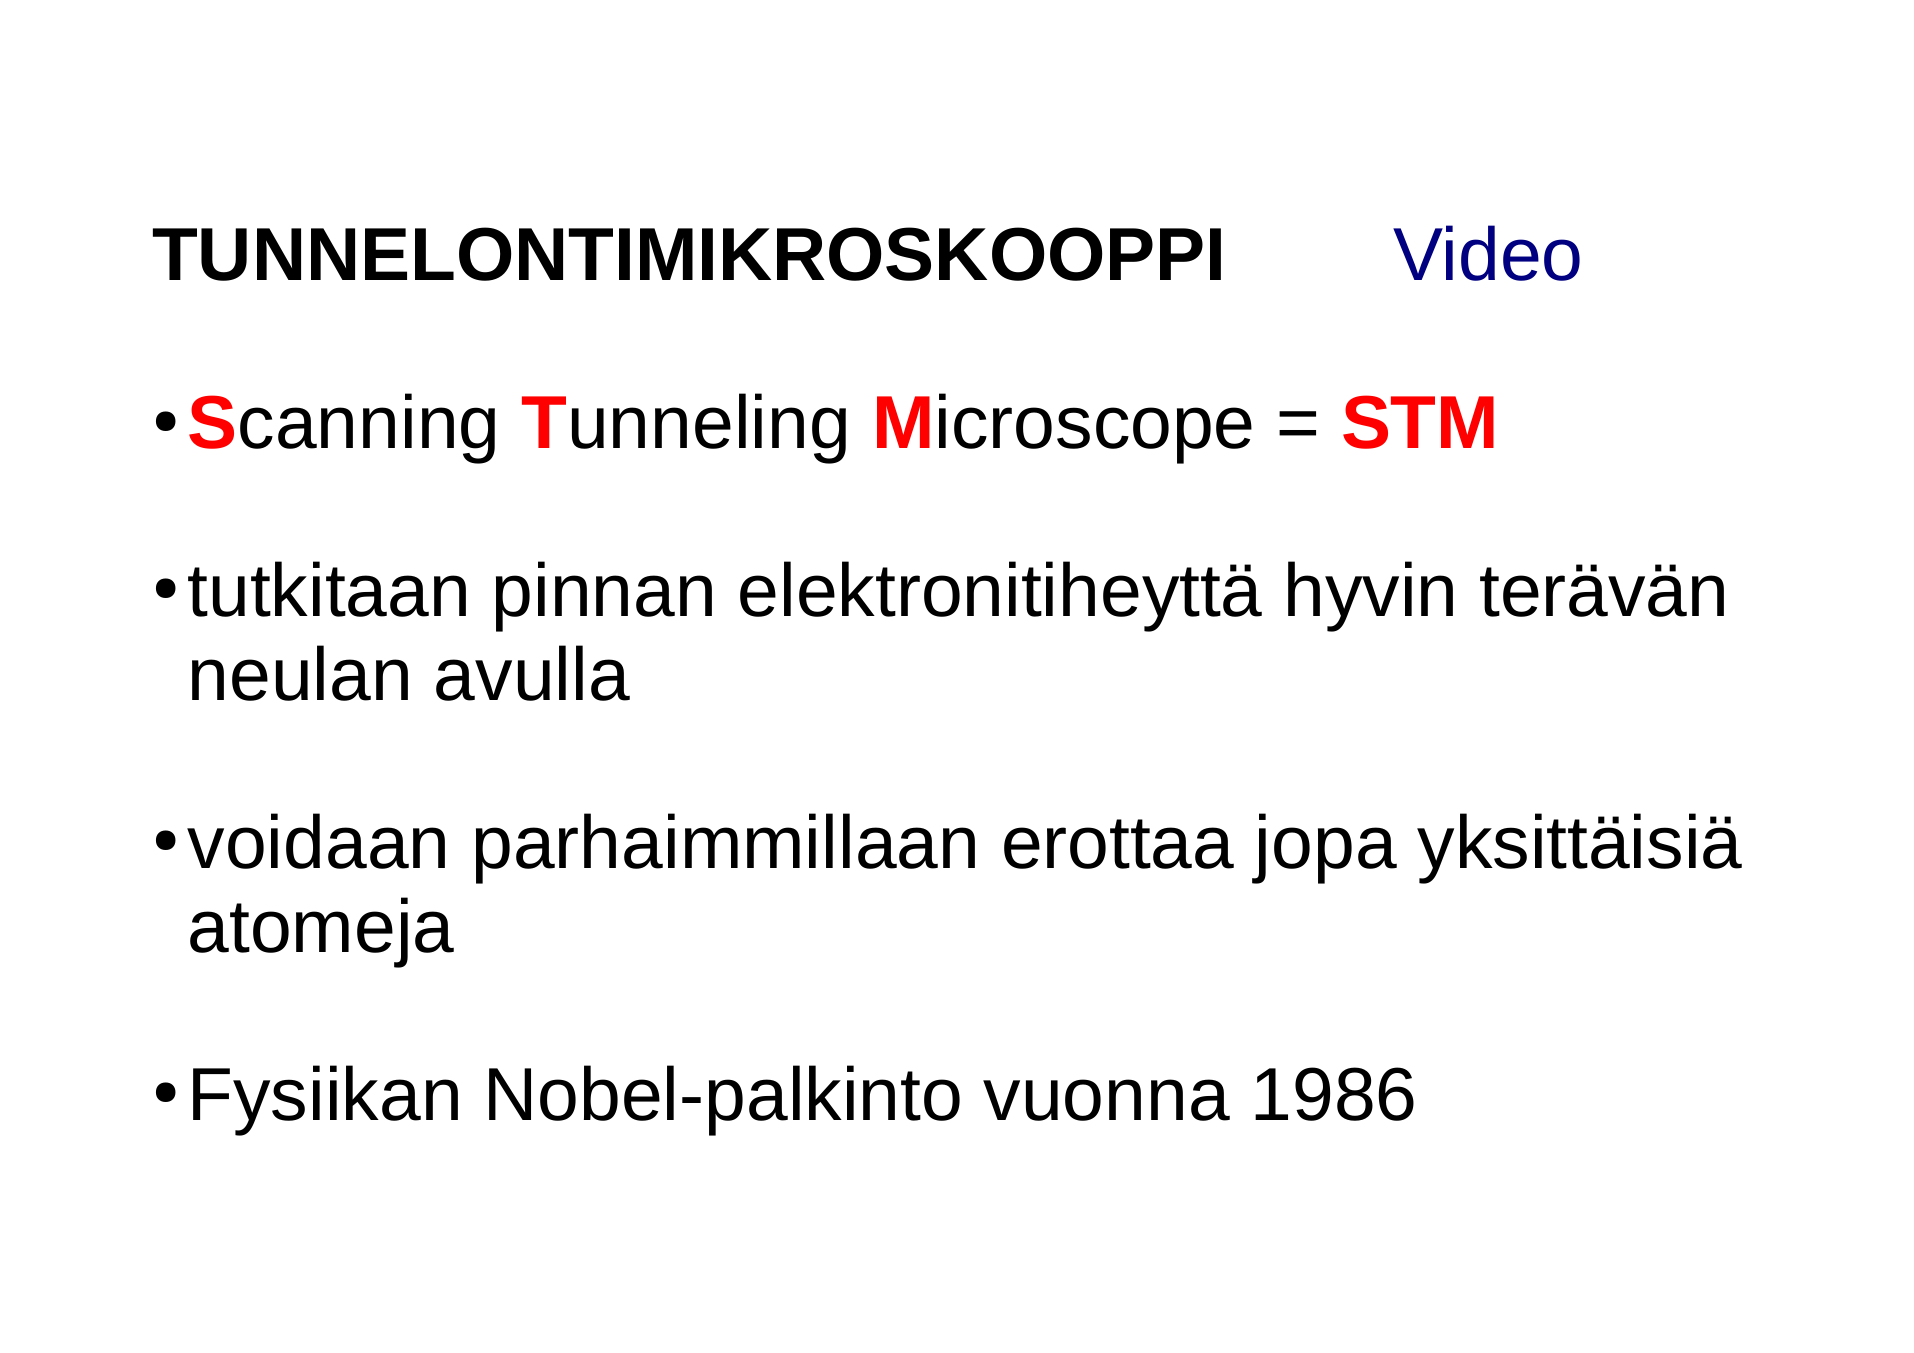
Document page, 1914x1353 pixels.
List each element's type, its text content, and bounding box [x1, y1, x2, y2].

text_box TUNNELONTIMIKROSKOOPPI Video Scanning Tunneling Microscope = STM tutkitaan pinnan elektronitiheyttä hyvin terävän neulan avulla voidaan parhaimmillaan erottaa jopa yksittäisiä atomeja Fysiikan Nobel-palkinto vuonna 1986 [137, 205, 1832, 1145]
